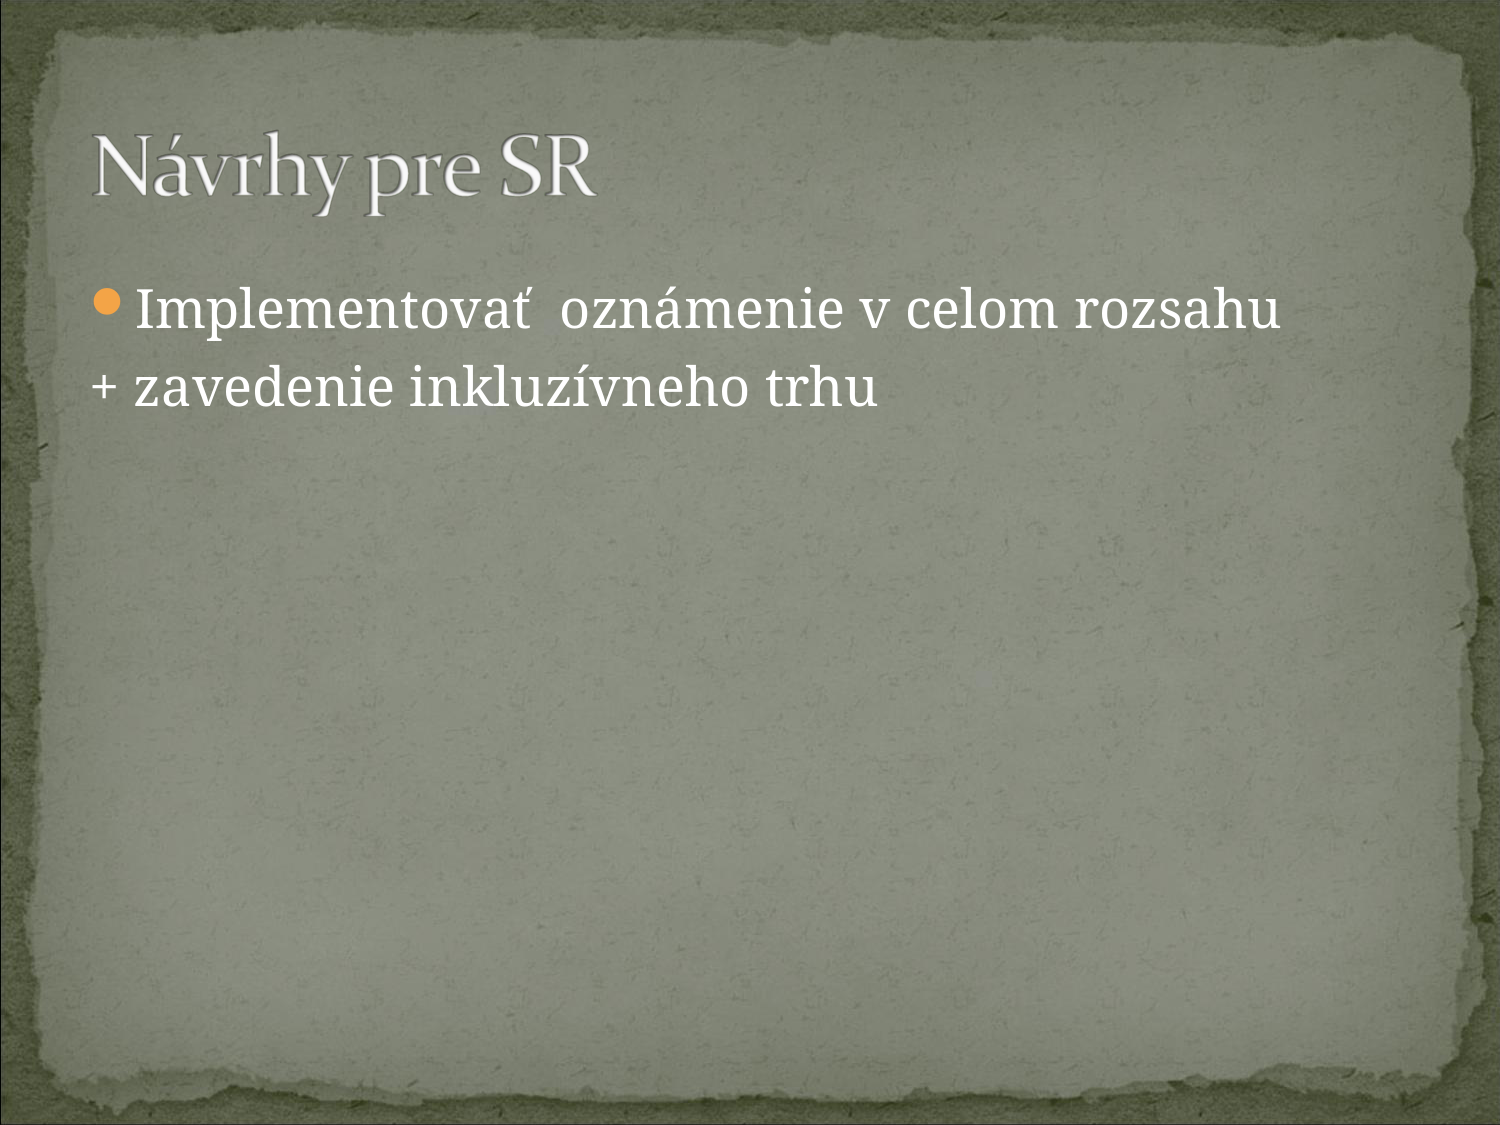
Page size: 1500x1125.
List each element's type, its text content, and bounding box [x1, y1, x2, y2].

text_box [35, 23, 1427, 227]
picture [0, 0, 1500, 1125]
list Implementovať oznámenie v celom rozsahu + zavedenie inkluzívneho trhu [75, 267, 1426, 1000]
